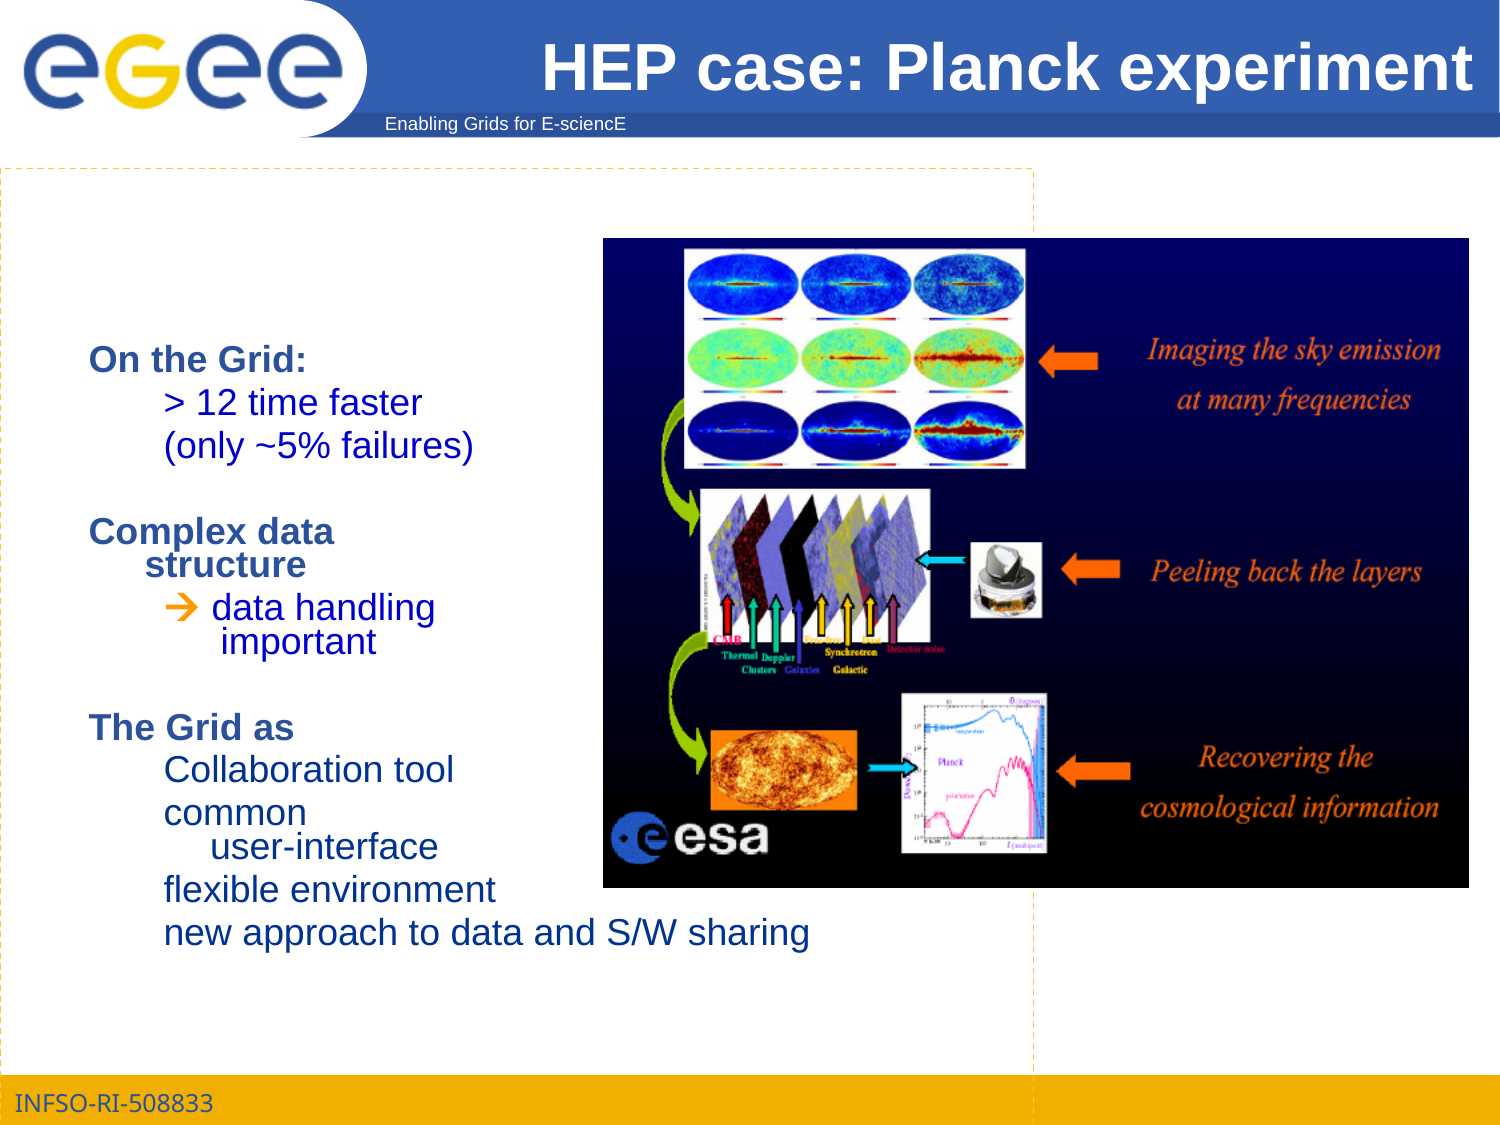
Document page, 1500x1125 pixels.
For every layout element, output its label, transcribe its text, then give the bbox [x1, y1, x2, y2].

picture [18, 30, 349, 112]
title HEP case: Planck experiment [369, 0, 1475, 195]
picture [603, 238, 1469, 889]
list On the Grid: > 12 time faster (only ~5% failures) Complex data structure  data handling important The Grid as Collaboration tool common user-interface flexible environment new approach to data and S/W sharing [0, 168, 1034, 1125]
